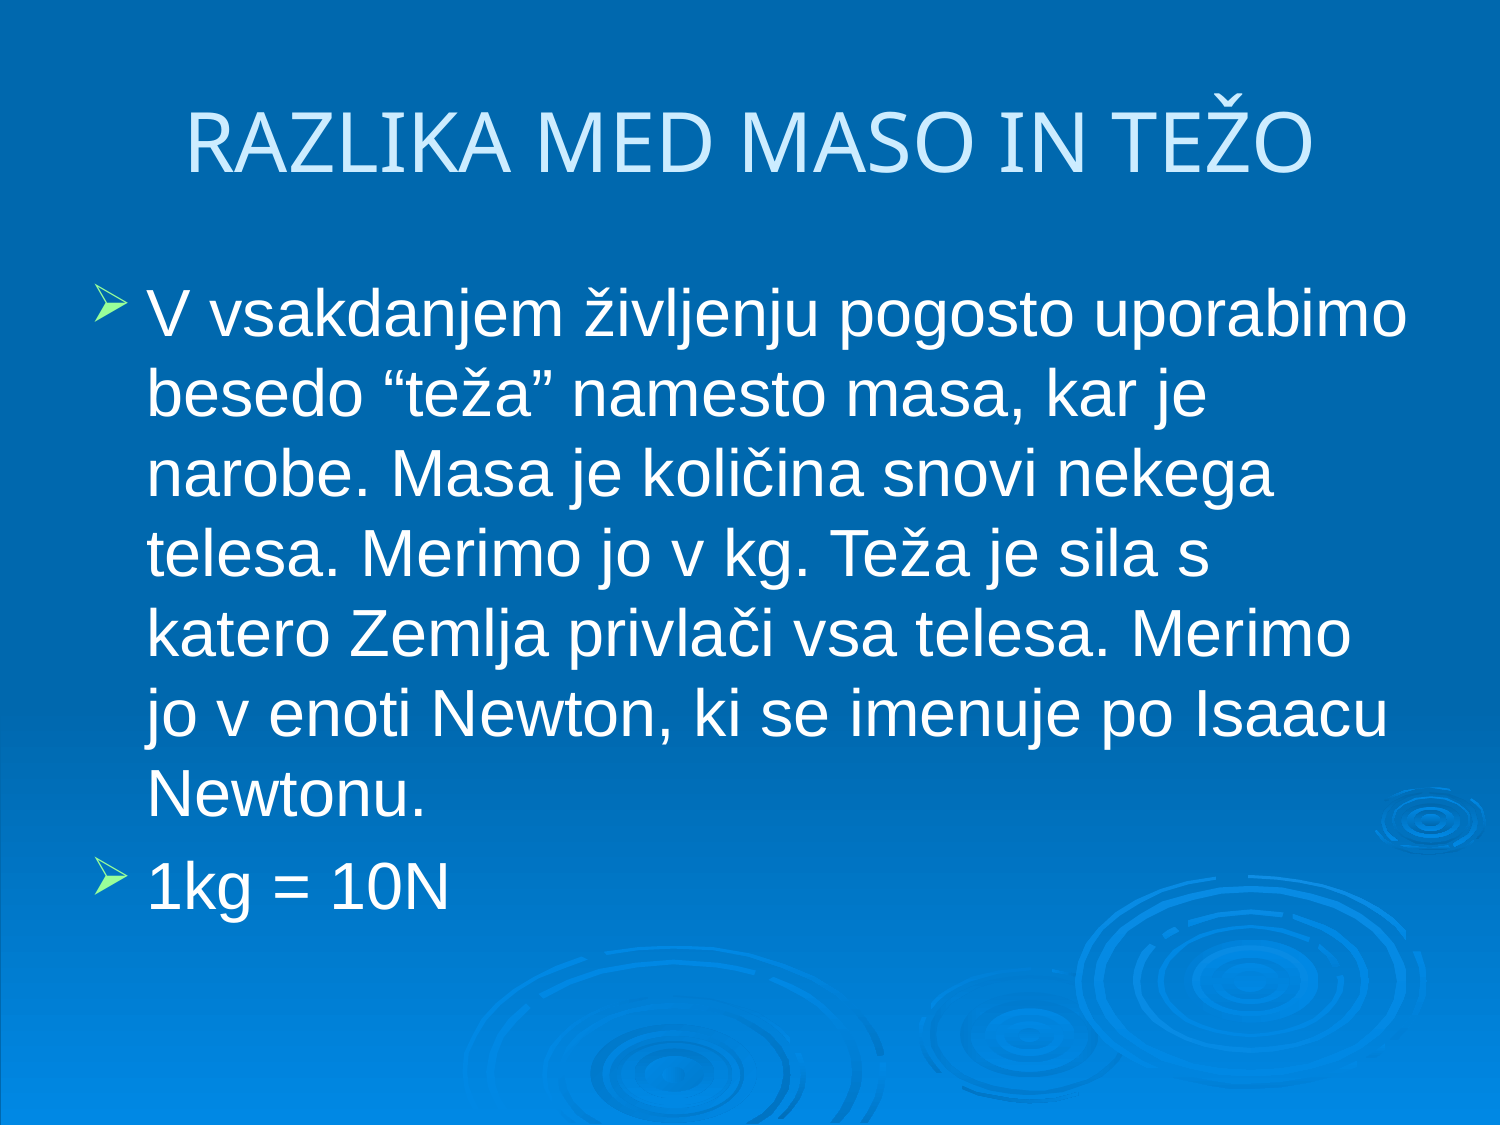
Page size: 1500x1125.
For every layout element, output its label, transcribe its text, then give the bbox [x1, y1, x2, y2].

list V vsakdanjem življenju pogosto uporabimo besedo “teža” namesto masa, kar je narobe. Masa je količina snovi nekega telesa. Merimo jo v kg. Teža je sila s katero Zemlja privlači vsa telesa. Merimo jo v enoti Newton, ki se imenuje po Isaacu Newtonu. 1kg = 10N [75, 262, 1425, 1005]
title RAZLIKA MED MASO IN TEŽO [75, 45, 1425, 233]
